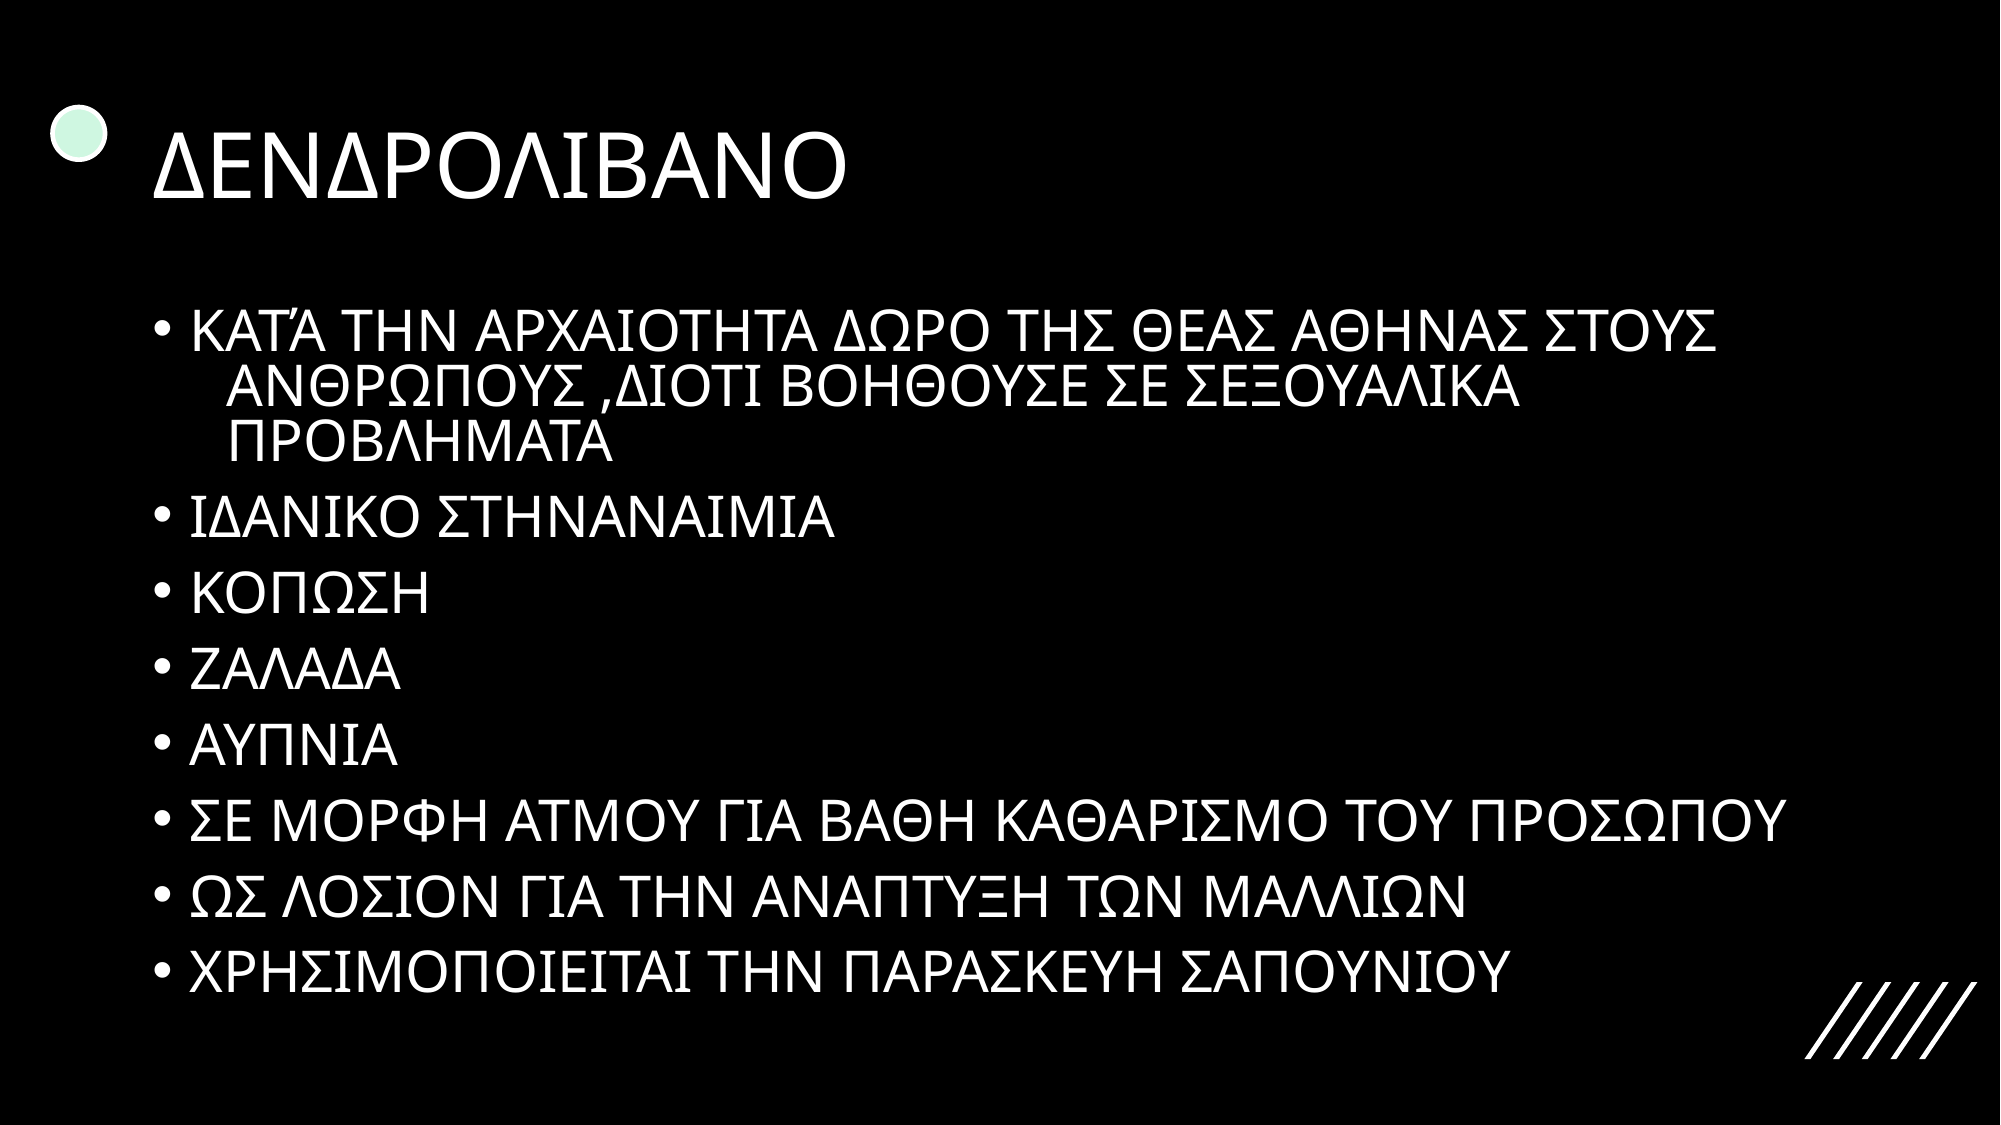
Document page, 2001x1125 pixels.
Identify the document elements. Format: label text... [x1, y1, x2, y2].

list ΚΑΤΆ ΤΗΝ ΑΡΧΑΙΟΤΗΤΑ ΔΩΡΟ ΤΗΣ ΘΕΑΣ ΑΘΗΝΑΣ ΣΤΟΥΣ ΑΝΘΡΩΠΟΥΣ ,ΔΙΟΤΙ ΒΟΗΘΟΥΣΕ ΣΕ ΣΕΞΟΥΑΛΙΚΑ ΠΡΟΒΛΗΜΑΤΑ ΙΔΑΝΙΚΟ ΣΤΗΝΑΝΑΙΜΙΑ ΚΟΠΩΣΗ ΖΑΛΑΔΑ ΑΥΠΝΙΑ ΣΕ ΜΟΡΦΗ ΑΤΜΟΥ ΓΙΑ ΒΑΘΗ ΚΑΘΑΡΙΣΜΟ ΤΟΥ ΠΡΟΣΩΠΟΥ ΩΣ ΛΟΣΙΟΝ ΓΙΑ ΤΗΝ ΑΝΑΠΤΥΞΗ ΤΩΝ ΜΑΛΛΙΩΝ ΧΡΗΣΙΜΟΠΟΙΕΙΤΑΙ ΤΗΝ ΠΑΡΑΣΚΕΥΗ ΣΑΠΟΥΝΙΟΥ [137, 299, 1863, 1014]
title ΔΕΝΔΡΟΛΙΒΑΝΟ [137, 59, 908, 278]
